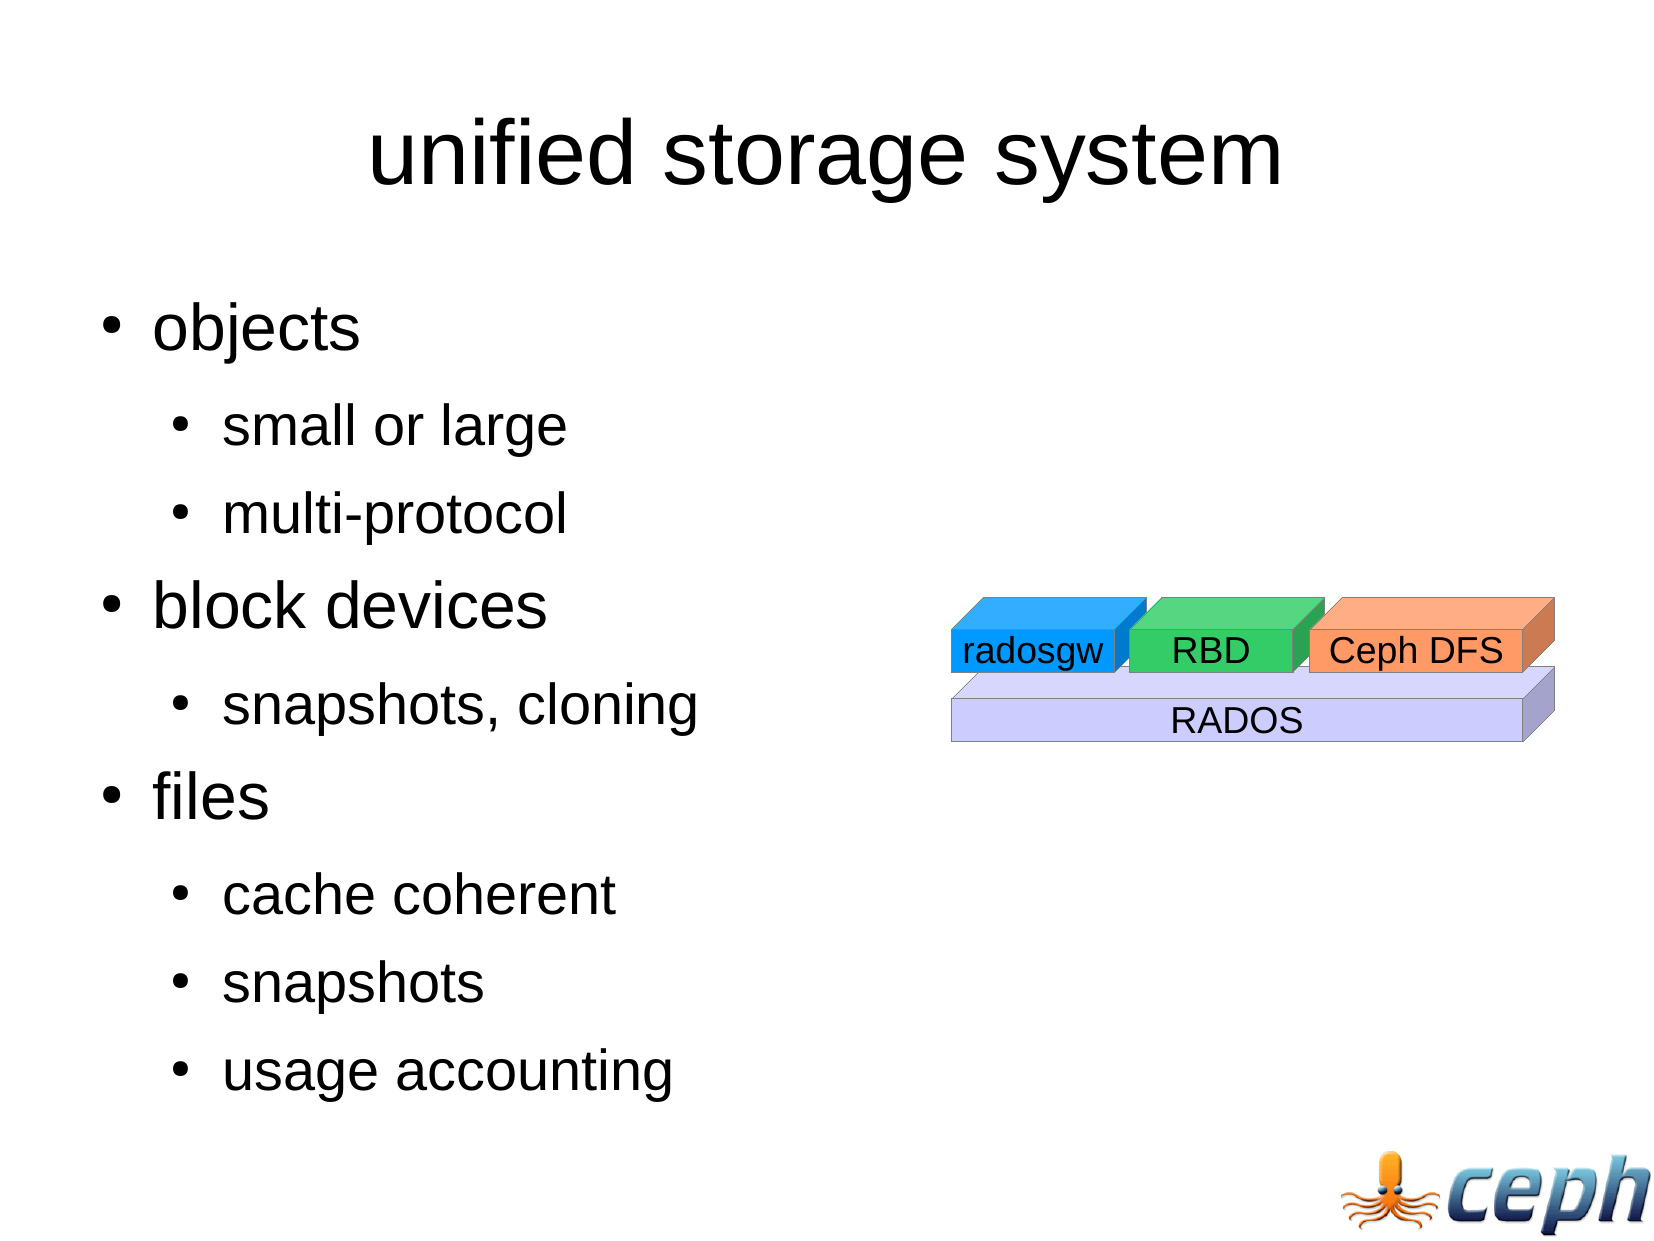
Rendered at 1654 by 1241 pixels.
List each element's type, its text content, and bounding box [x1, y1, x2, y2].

text_box RBD [1129, 630, 1292, 673]
list objects small or large multi-protocol block devices snapshots, cloning files cache coherent snapshots usage accounting [82, 290, 1571, 1109]
text_box RADOS [951, 699, 1522, 742]
title unified storage system [82, 49, 1571, 257]
picture [1335, 1151, 1651, 1239]
text_box radosgw [951, 630, 1114, 673]
text_box Ceph DFS [1309, 630, 1522, 673]
